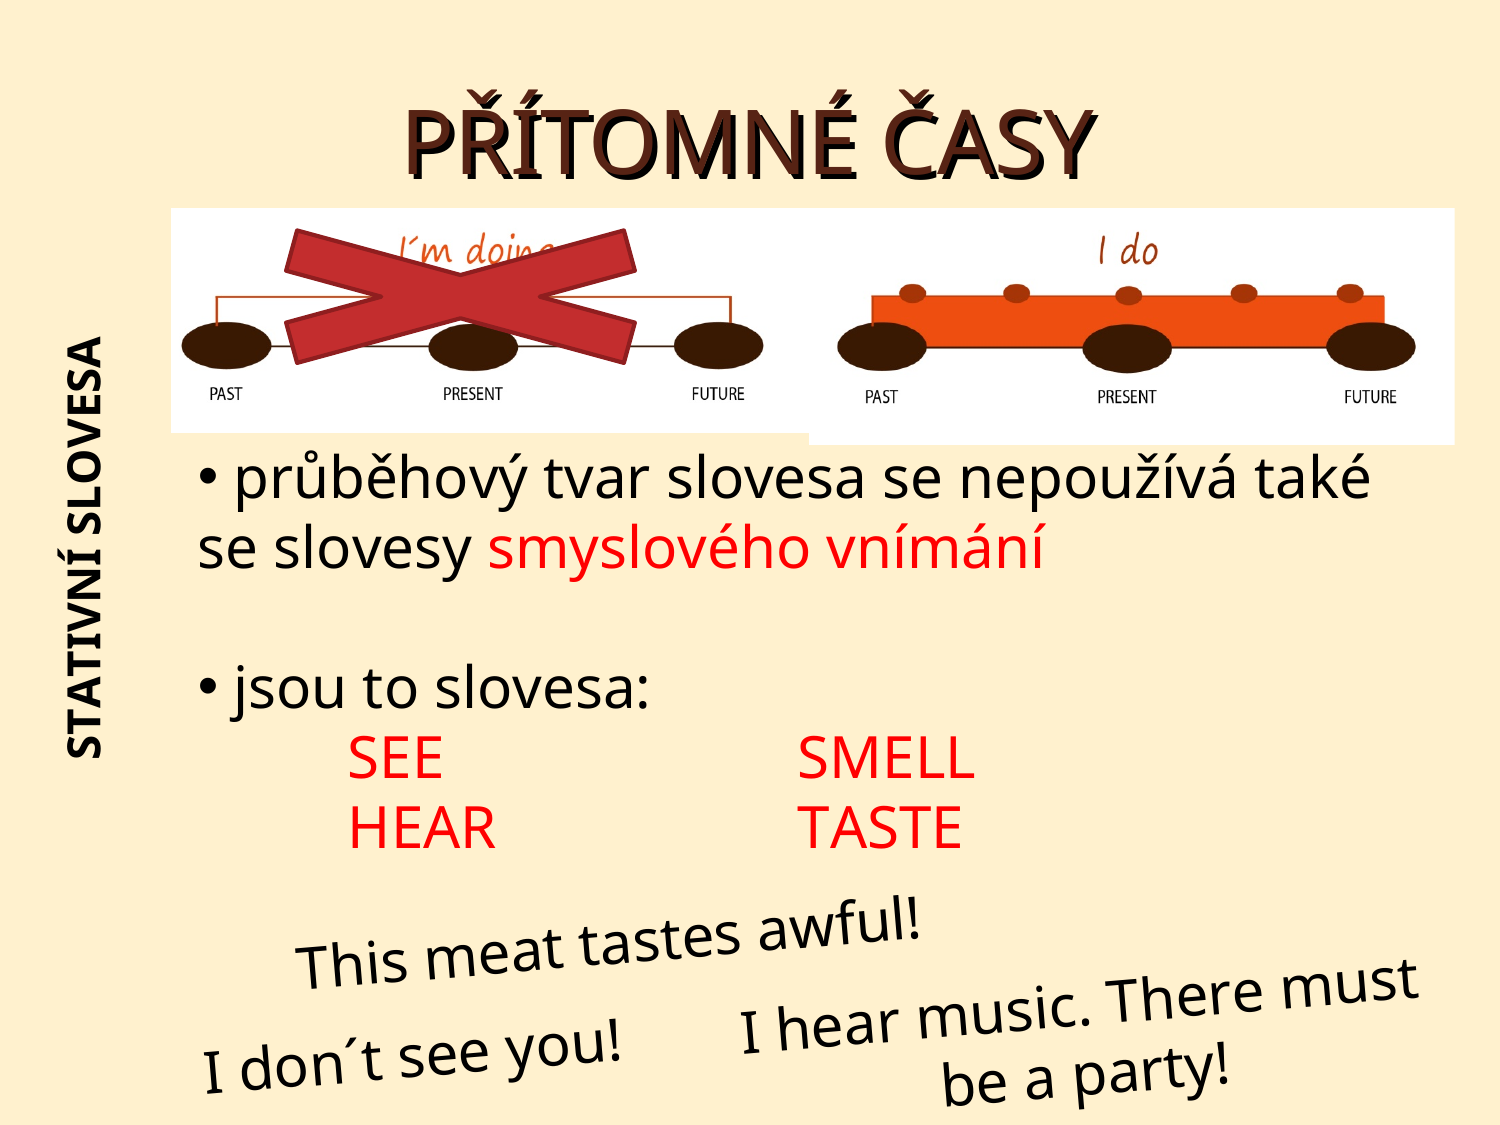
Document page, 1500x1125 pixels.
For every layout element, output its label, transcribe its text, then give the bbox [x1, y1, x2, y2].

text_box průběhový tvar slovesa se nepoužívá také se slovesy smyslového vnímání jsou to slovesa: SEE SMELL HEAR TASTE [183, 433, 1447, 868]
text_box I don´t see you! [76, 982, 758, 1125]
text_box I hear music. There must be a party! [702, 928, 1463, 1125]
text_box This meat tastes awful! [265, 869, 954, 1013]
title PŘÍTOMNÉ ČASY [29, 45, 1466, 233]
text_box STATIVNÍ SLOVESA [46, 281, 118, 776]
picture [171, 208, 1455, 445]
text_box [286, 230, 635, 363]
